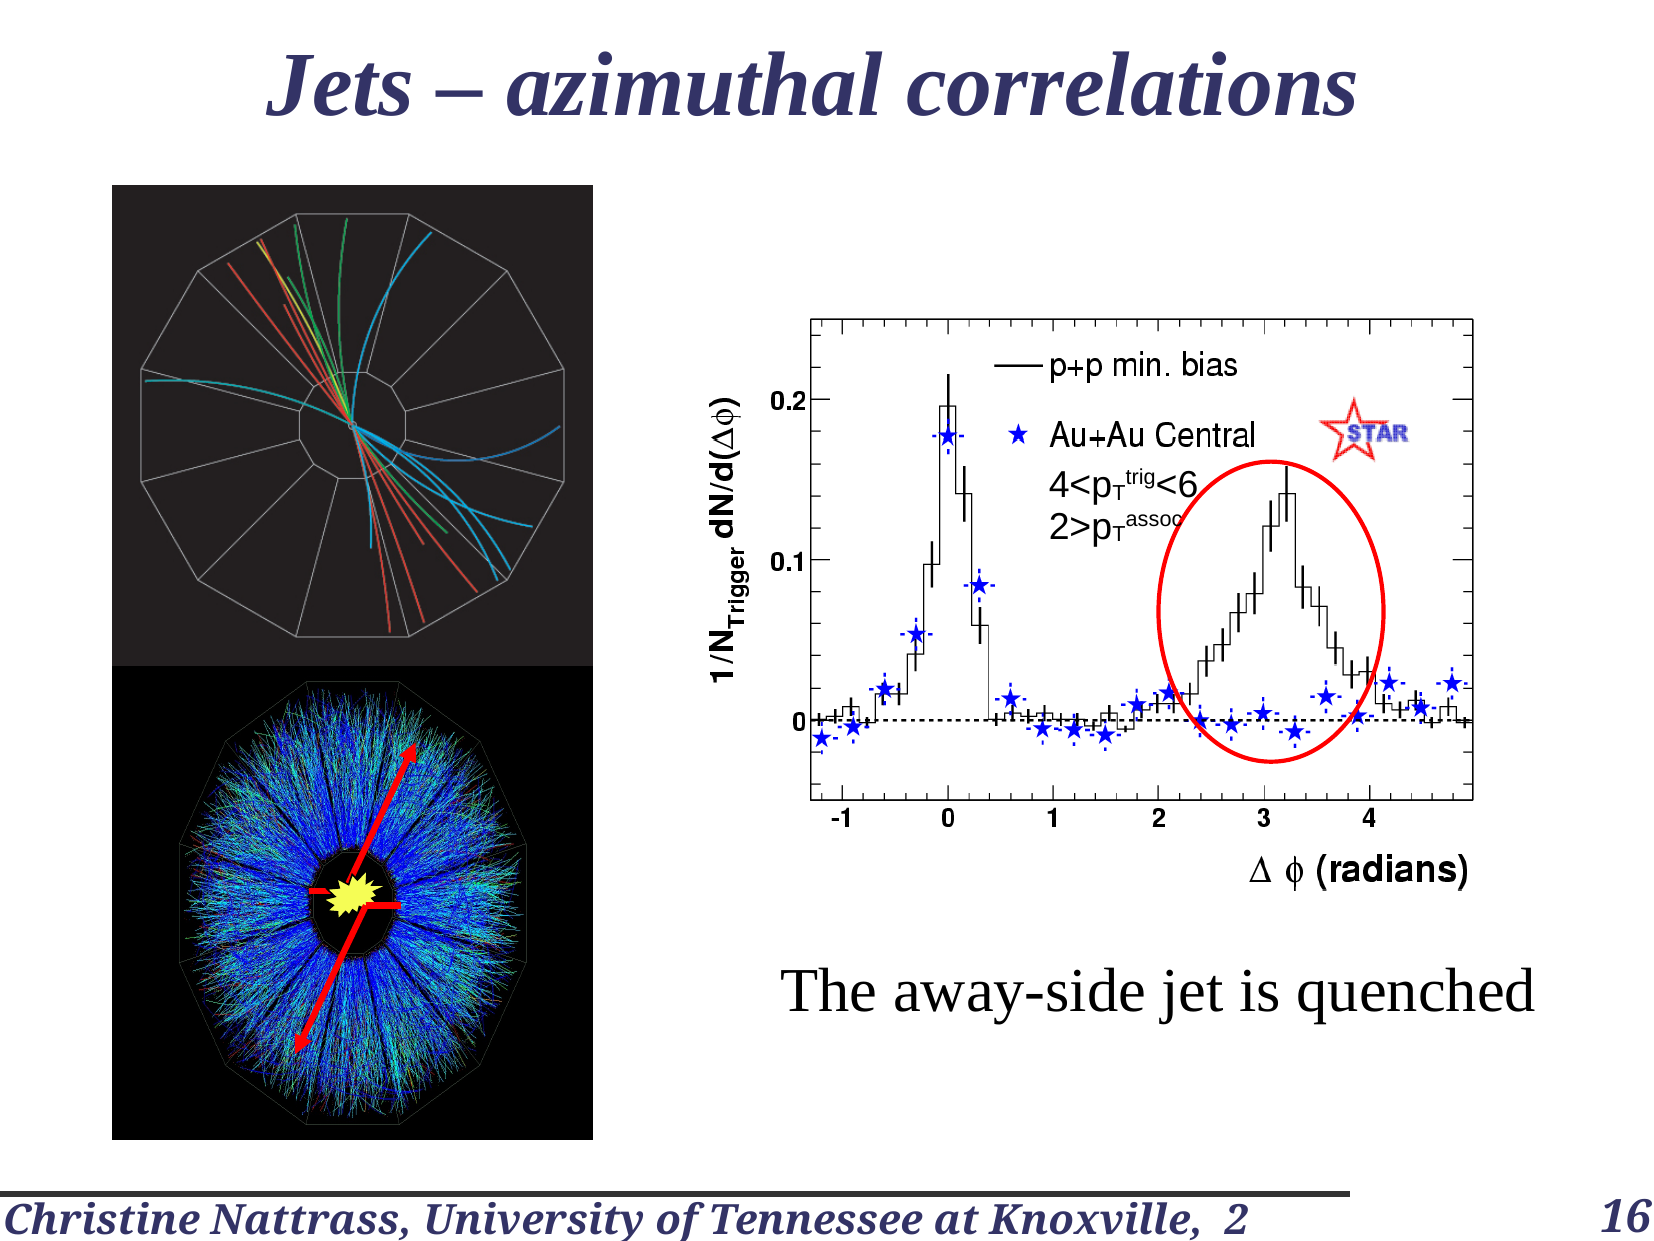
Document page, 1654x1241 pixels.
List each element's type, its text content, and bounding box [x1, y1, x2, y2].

picture [112, 185, 593, 1140]
text_box 4<pTtrig<6 2>pTassoc [1034, 455, 1485, 583]
text_box The away-side jet is quenched [765, 948, 1654, 1033]
picture [694, 0, 1595, 891]
title Jets – azimuthal correlations [194, 0, 1433, 170]
text_box [323, 870, 388, 920]
